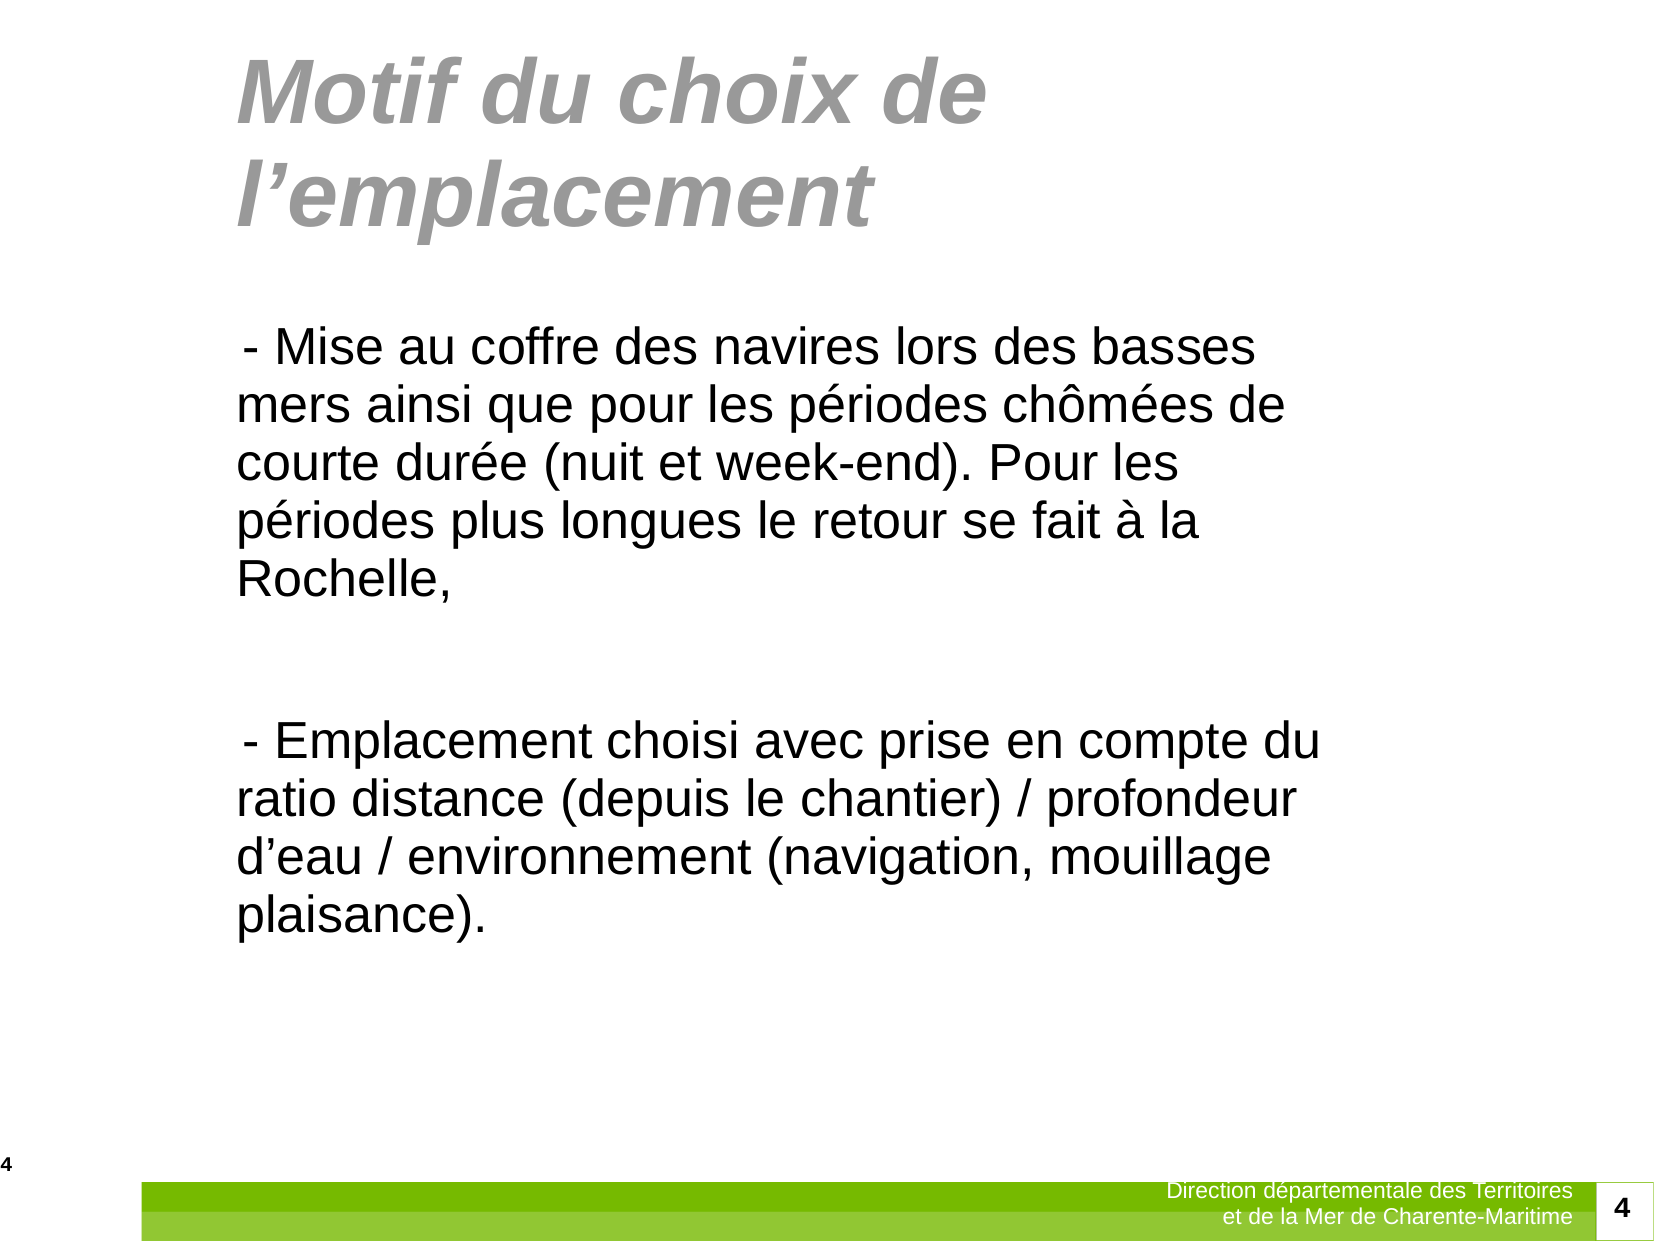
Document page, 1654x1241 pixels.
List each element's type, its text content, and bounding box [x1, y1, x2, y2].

list - Mise au coffre des navires lors des basses mers ainsi que pour les périodes chômées de courte durée (nuit et week-end). Pour les périodes plus longues le retour se fait à la Rochelle, - Emplacement choisi avec prise en compte du ratio distance (depuis le chantier) / profondeur d’eau / environnement (navigation, mouillage plaisance). [236, 236, 1359, 1123]
title Motif du choix de l’emplacement [236, 40, 1447, 247]
picture [0, 0, 1654, 1241]
